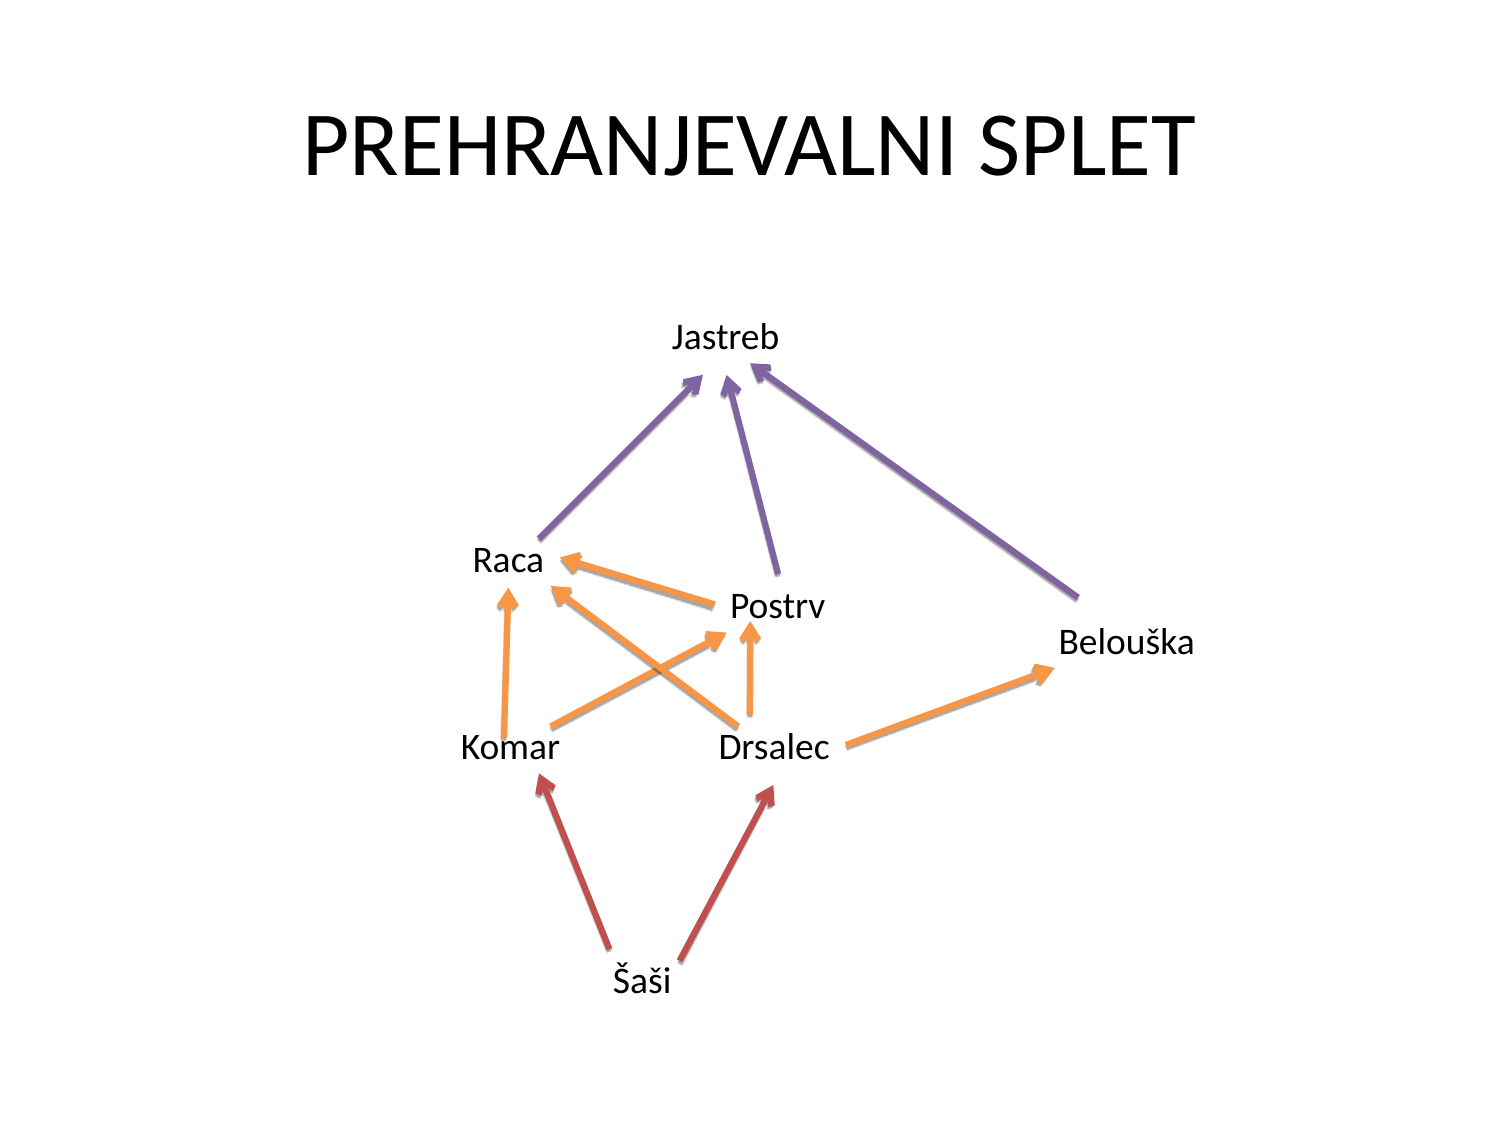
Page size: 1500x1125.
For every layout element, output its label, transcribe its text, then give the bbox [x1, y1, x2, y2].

text_box Raca [457, 527, 560, 588]
text_box Šaši [598, 949, 687, 1009]
text_box Belouška [1043, 609, 1210, 670]
text_box Jastreb [657, 304, 795, 365]
text_box Postrv [715, 574, 841, 634]
text_box Drsalec [703, 714, 845, 775]
title PREHRANJEVALNI SPLET [75, 45, 1425, 233]
text_box Komar [446, 714, 576, 775]
